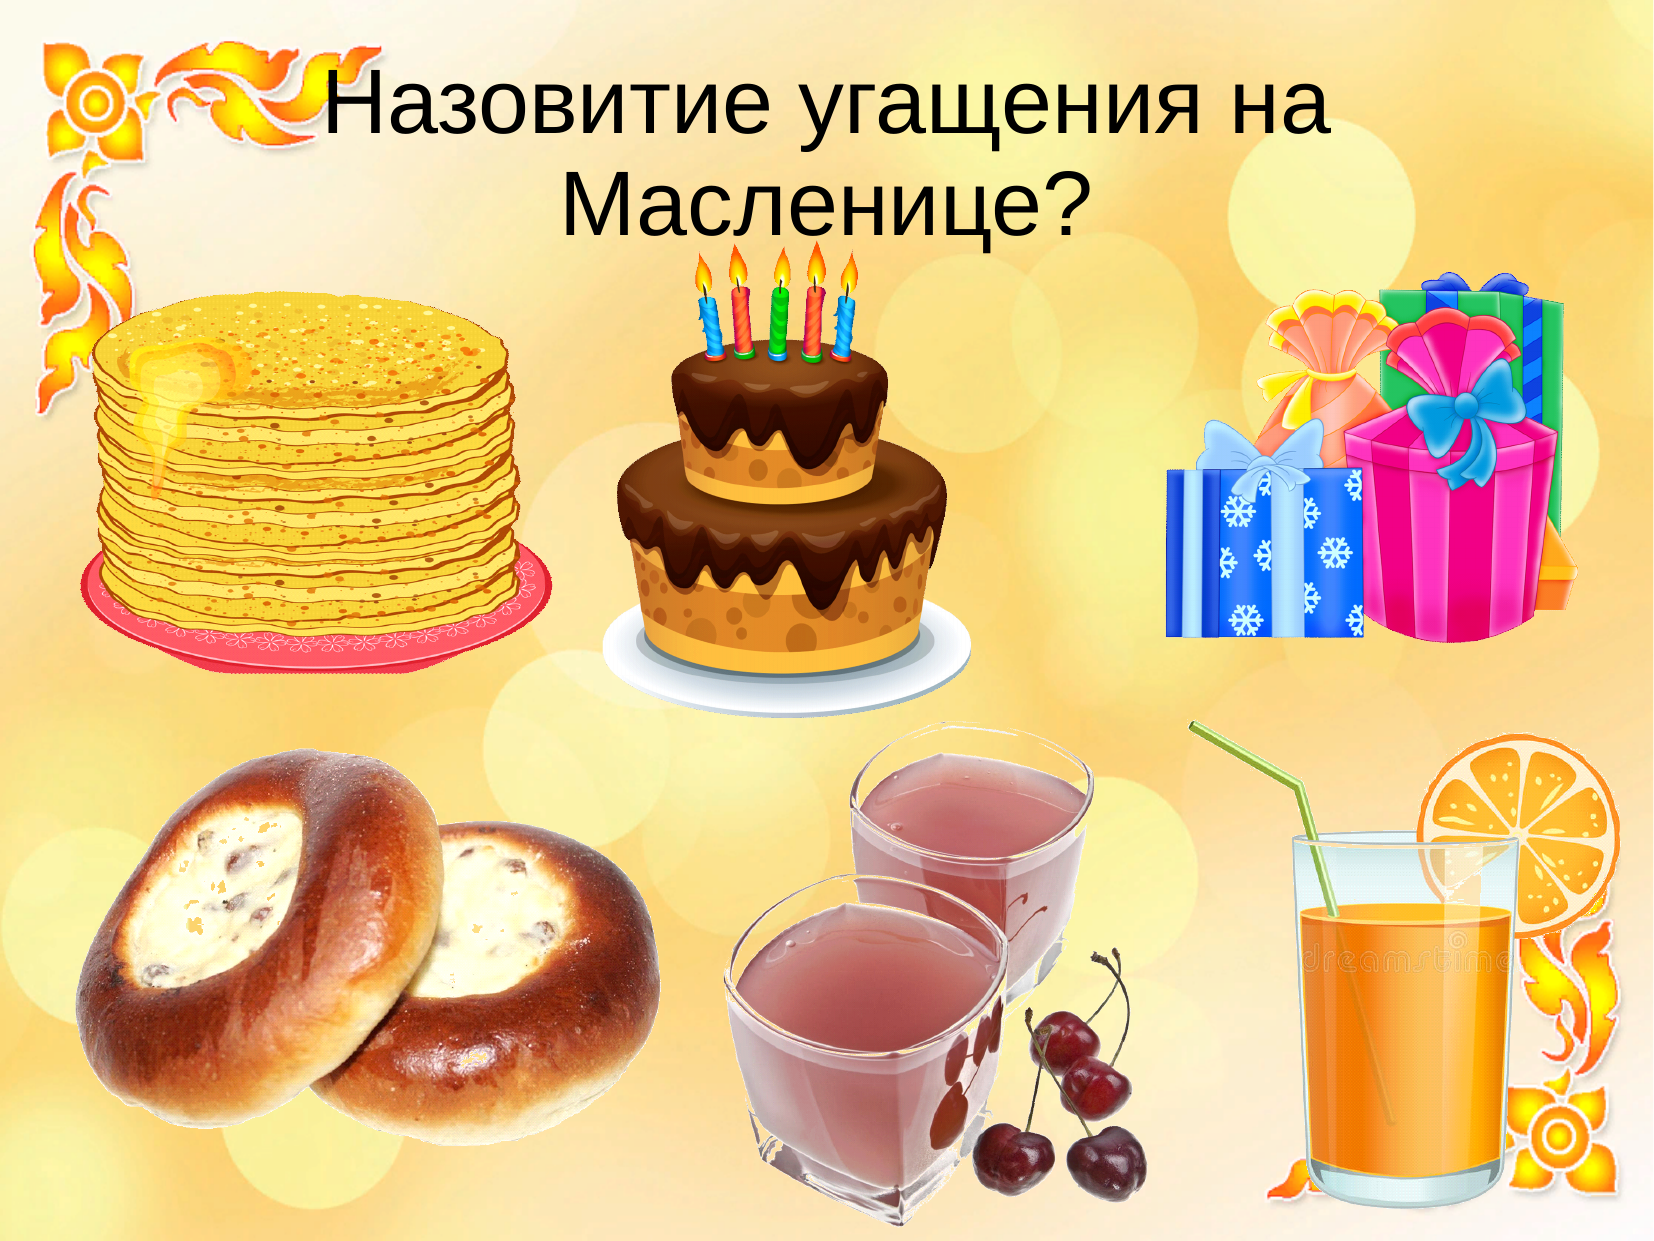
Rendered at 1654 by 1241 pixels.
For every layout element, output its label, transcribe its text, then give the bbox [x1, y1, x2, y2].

picture [0, 0, 1654, 1241]
title Назовитие угащения на Масленице? [82, 49, 1571, 257]
